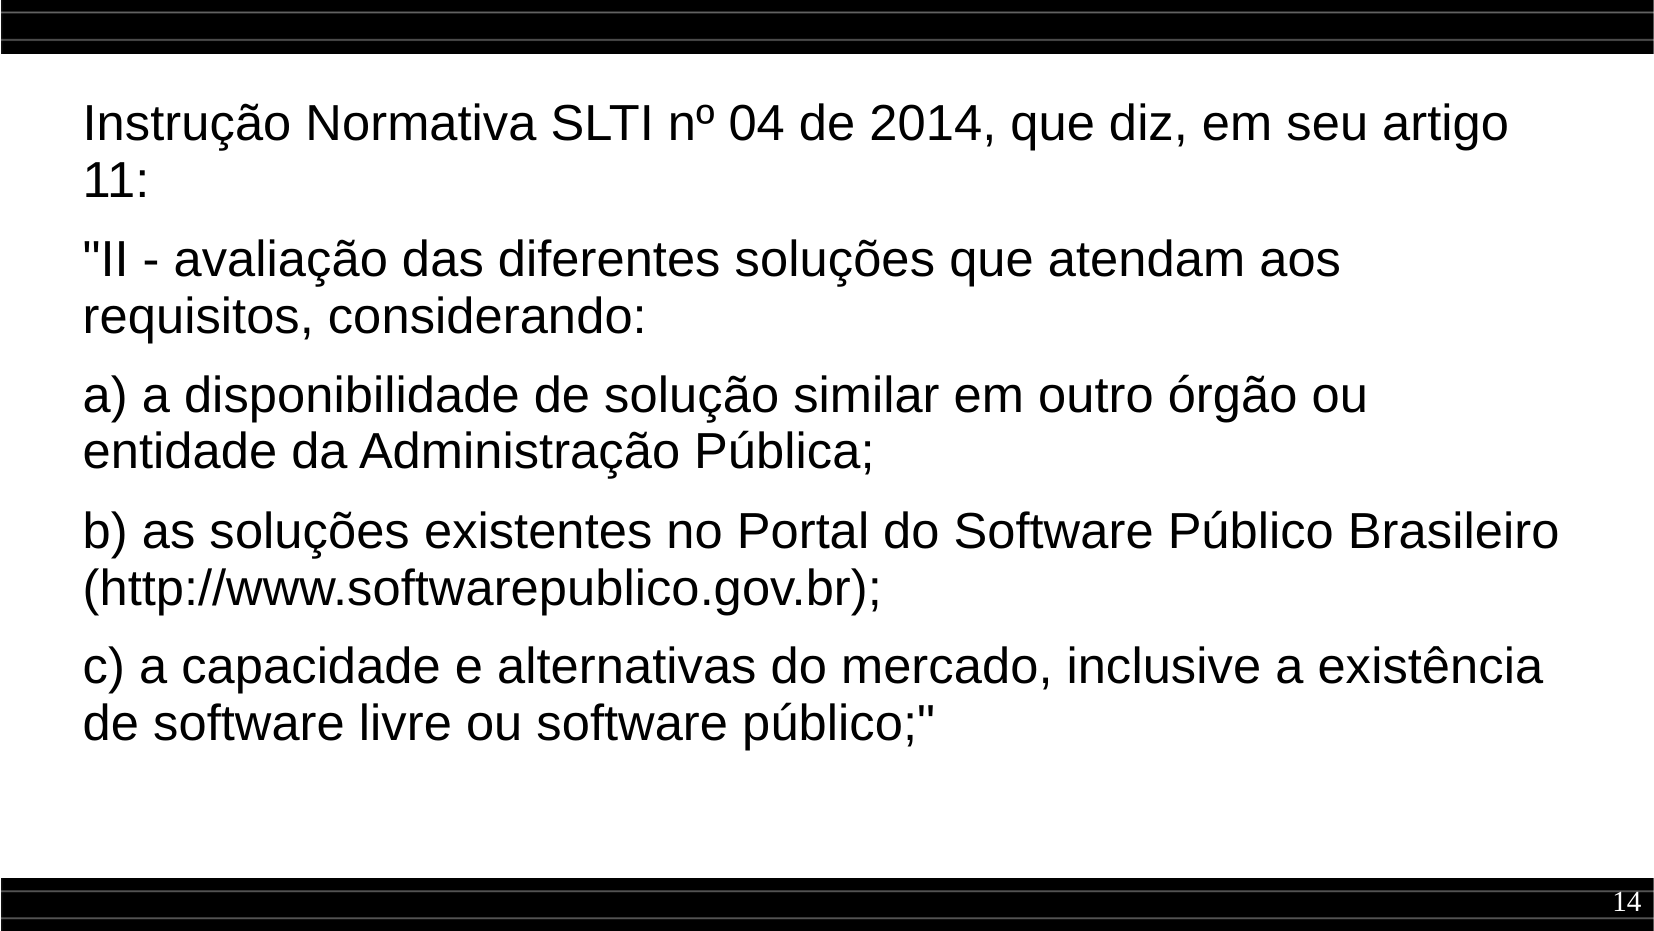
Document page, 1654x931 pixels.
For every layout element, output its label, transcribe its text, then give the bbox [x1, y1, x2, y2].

list Instrução Normativa SLTI nº 04 de 2014, que diz, em seu artigo 11: "II - avaliação das diferentes soluções que atendam aos requisitos, considerando: a) a disponibilidade de solução similar em outro órgão ou entidade da Administração Pública; b) as soluções existentes no Portal do Software Público Brasileiro (http://www.softwarepublico.gov.br); c) a capacidade e alternativas do mercado, inclusive a existência de software livre ou software público;" [82, 94, 1571, 758]
picture [1, 0, 1654, 54]
picture [1, 878, 1654, 931]
